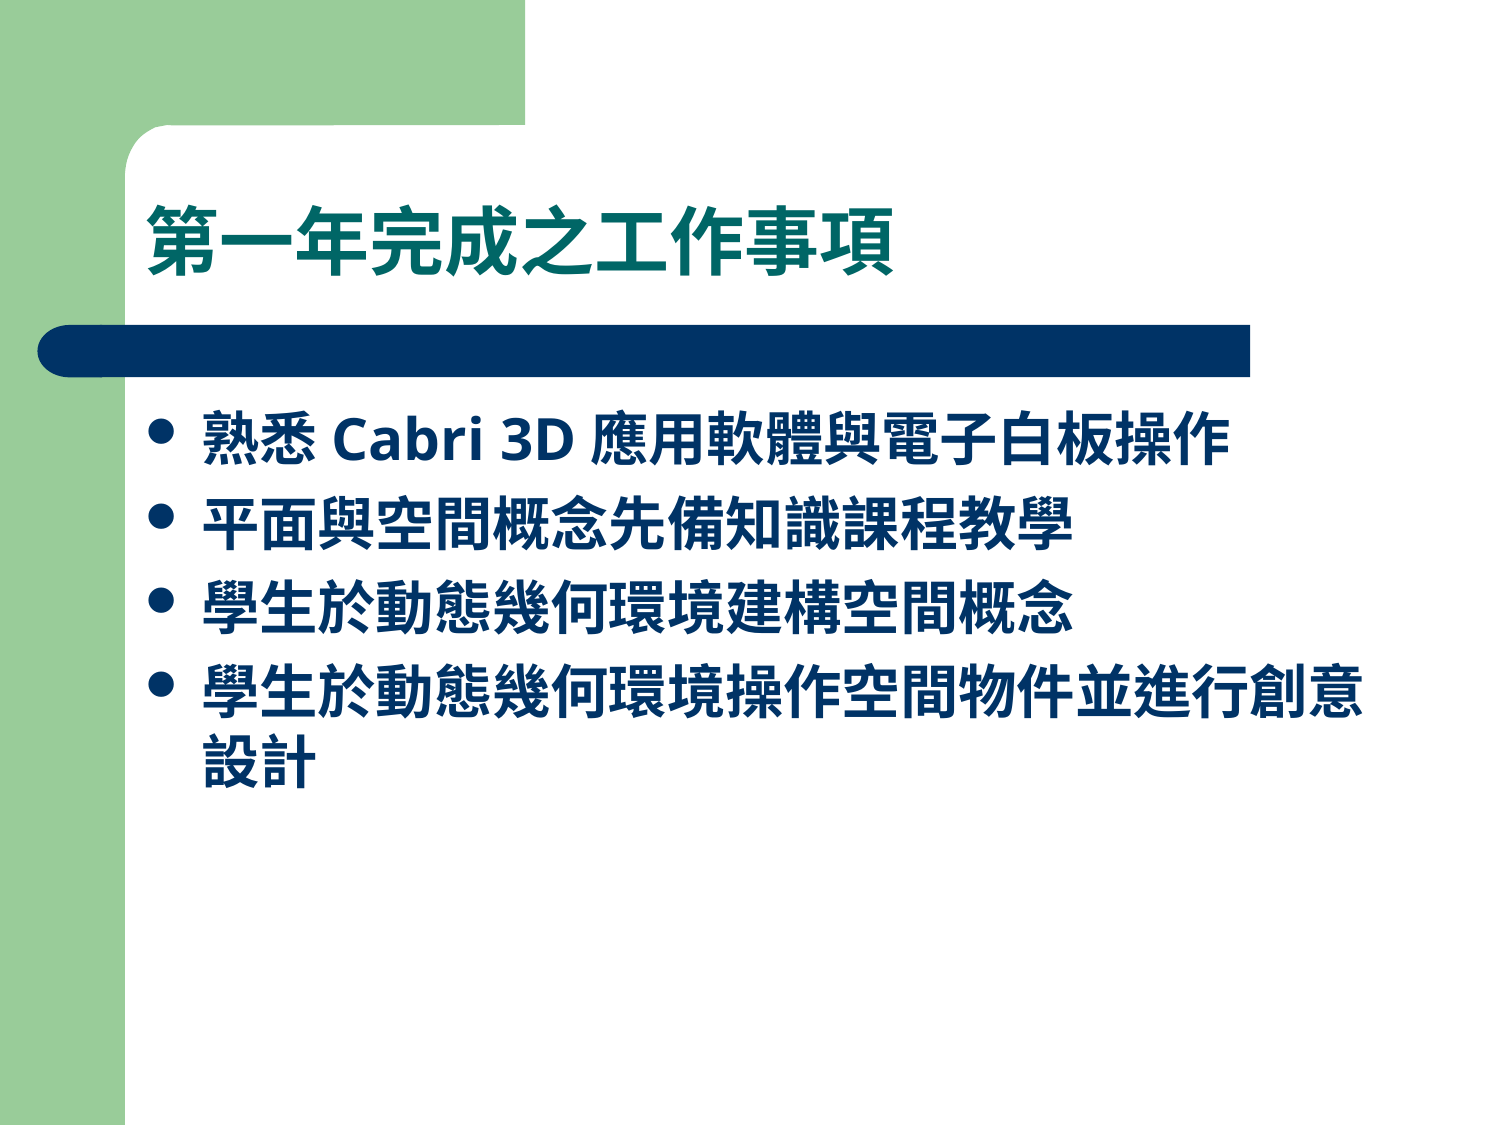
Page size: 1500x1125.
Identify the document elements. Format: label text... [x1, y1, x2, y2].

list 熟悉Cabri 3D應用軟體與電子白板操作 平面與空間概念先備知識課程教學 學生於動態幾何環境建構空間概念 學生於動態幾何環境操作空間物件並進行創意設計 [137, 387, 1400, 999]
title 第一年完成之工作事項 [136, 136, 1414, 301]
